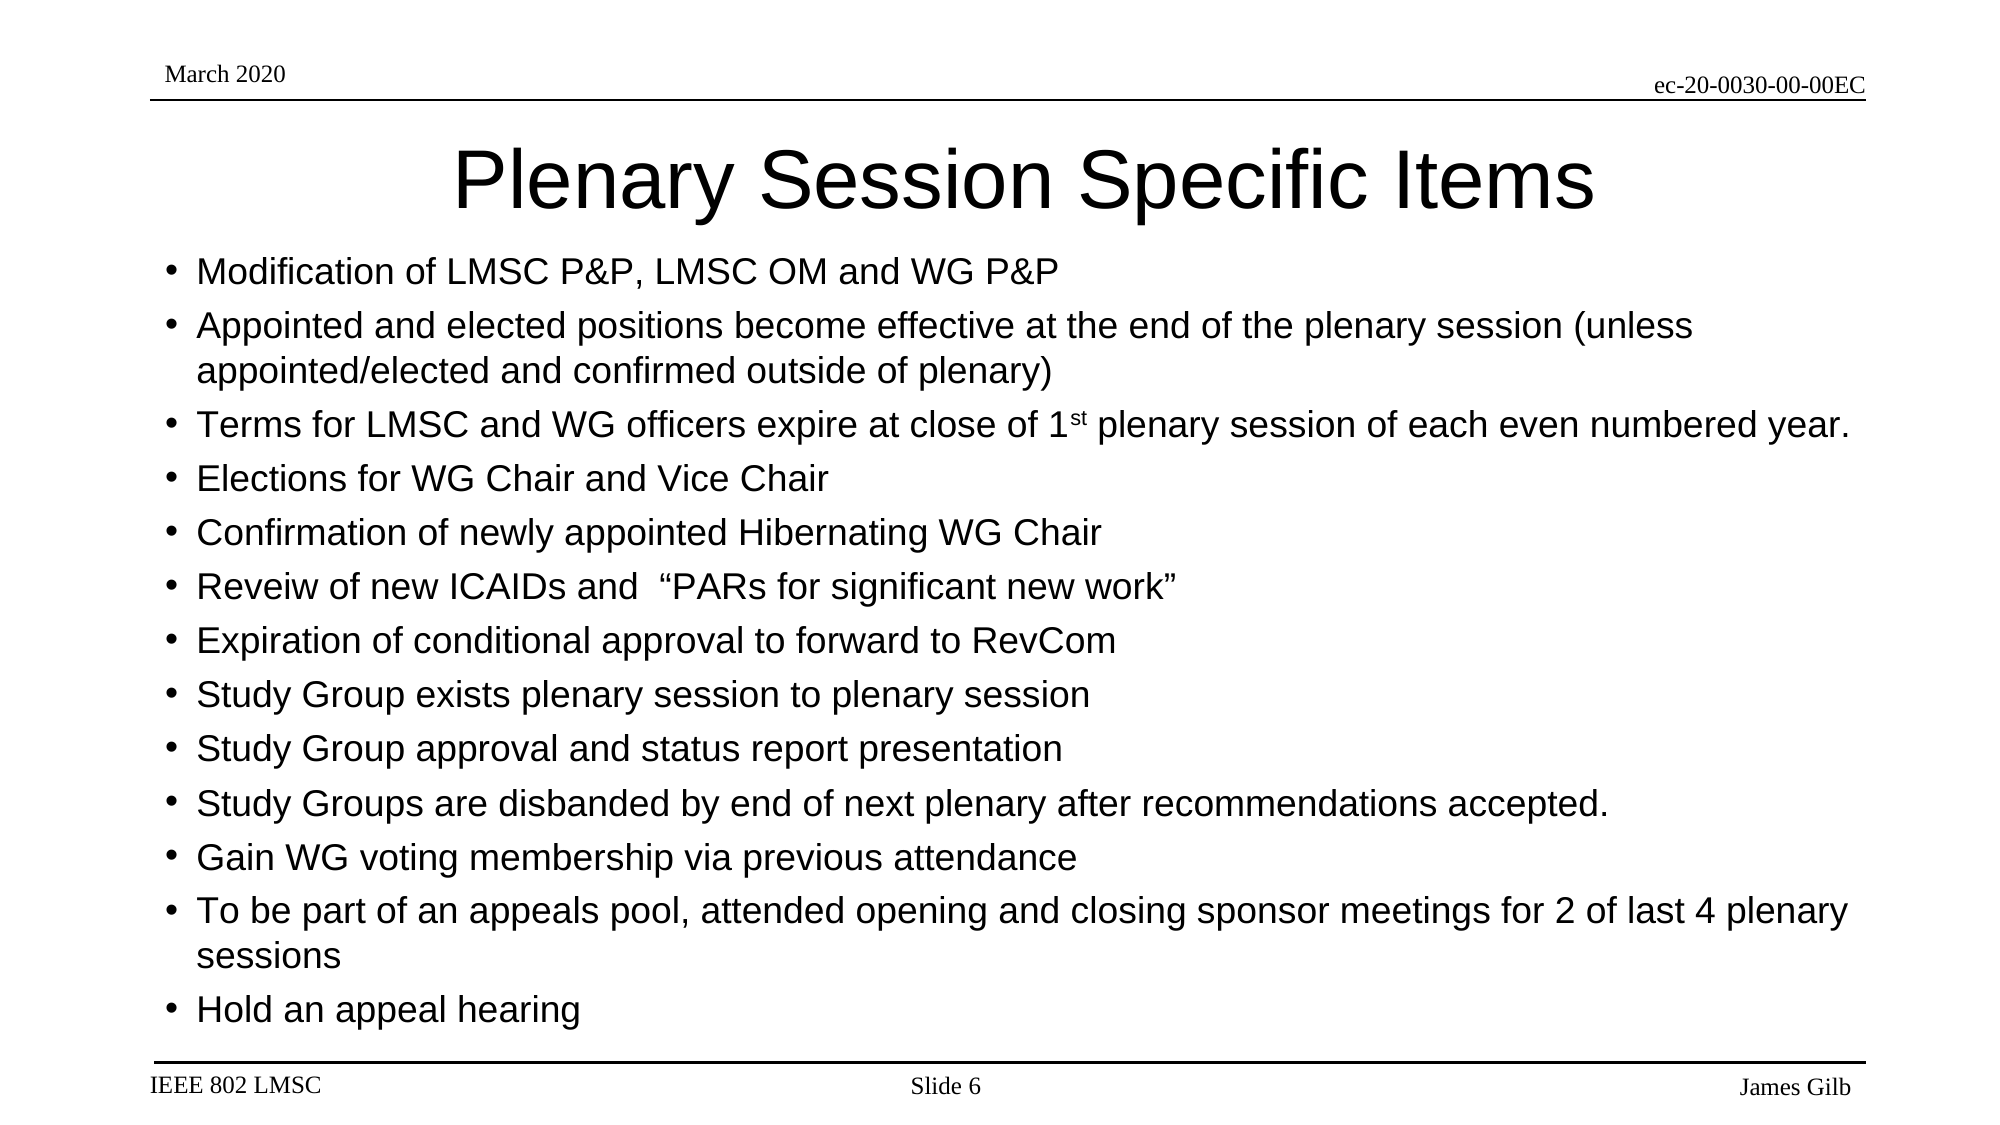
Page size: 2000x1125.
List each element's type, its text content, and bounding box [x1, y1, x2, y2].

list Modification of LMSC P&P, LMSC OM and WG P&P Appointed and elected positions become effective at the end of the plenary session (unless appointed/elected and confirmed outside of plenary) Terms for LMSC and WG officers expire at close of 1st plenary session of each even numbered year. Elections for WG Chair and Vice Chair Confirmation of newly appointed Hibernating WG Chair Reveiw of new ICAIDs and “PARs for significant new work” Expiration of conditional approval to forward to RevCom Study Group exists plenary session to plenary session Study Group approval and status report presentation Study Groups are disbanded by end of next plenary after recommendations accepted. Gain WG voting membership via previous attendance To be part of an appeals pool, attended opening and closing sponsor meetings for 2 of last 4 plenary sessions Hold an appeal hearing [149, 239, 1900, 1051]
title Plenary Session Specific Items [149, 112, 1900, 238]
